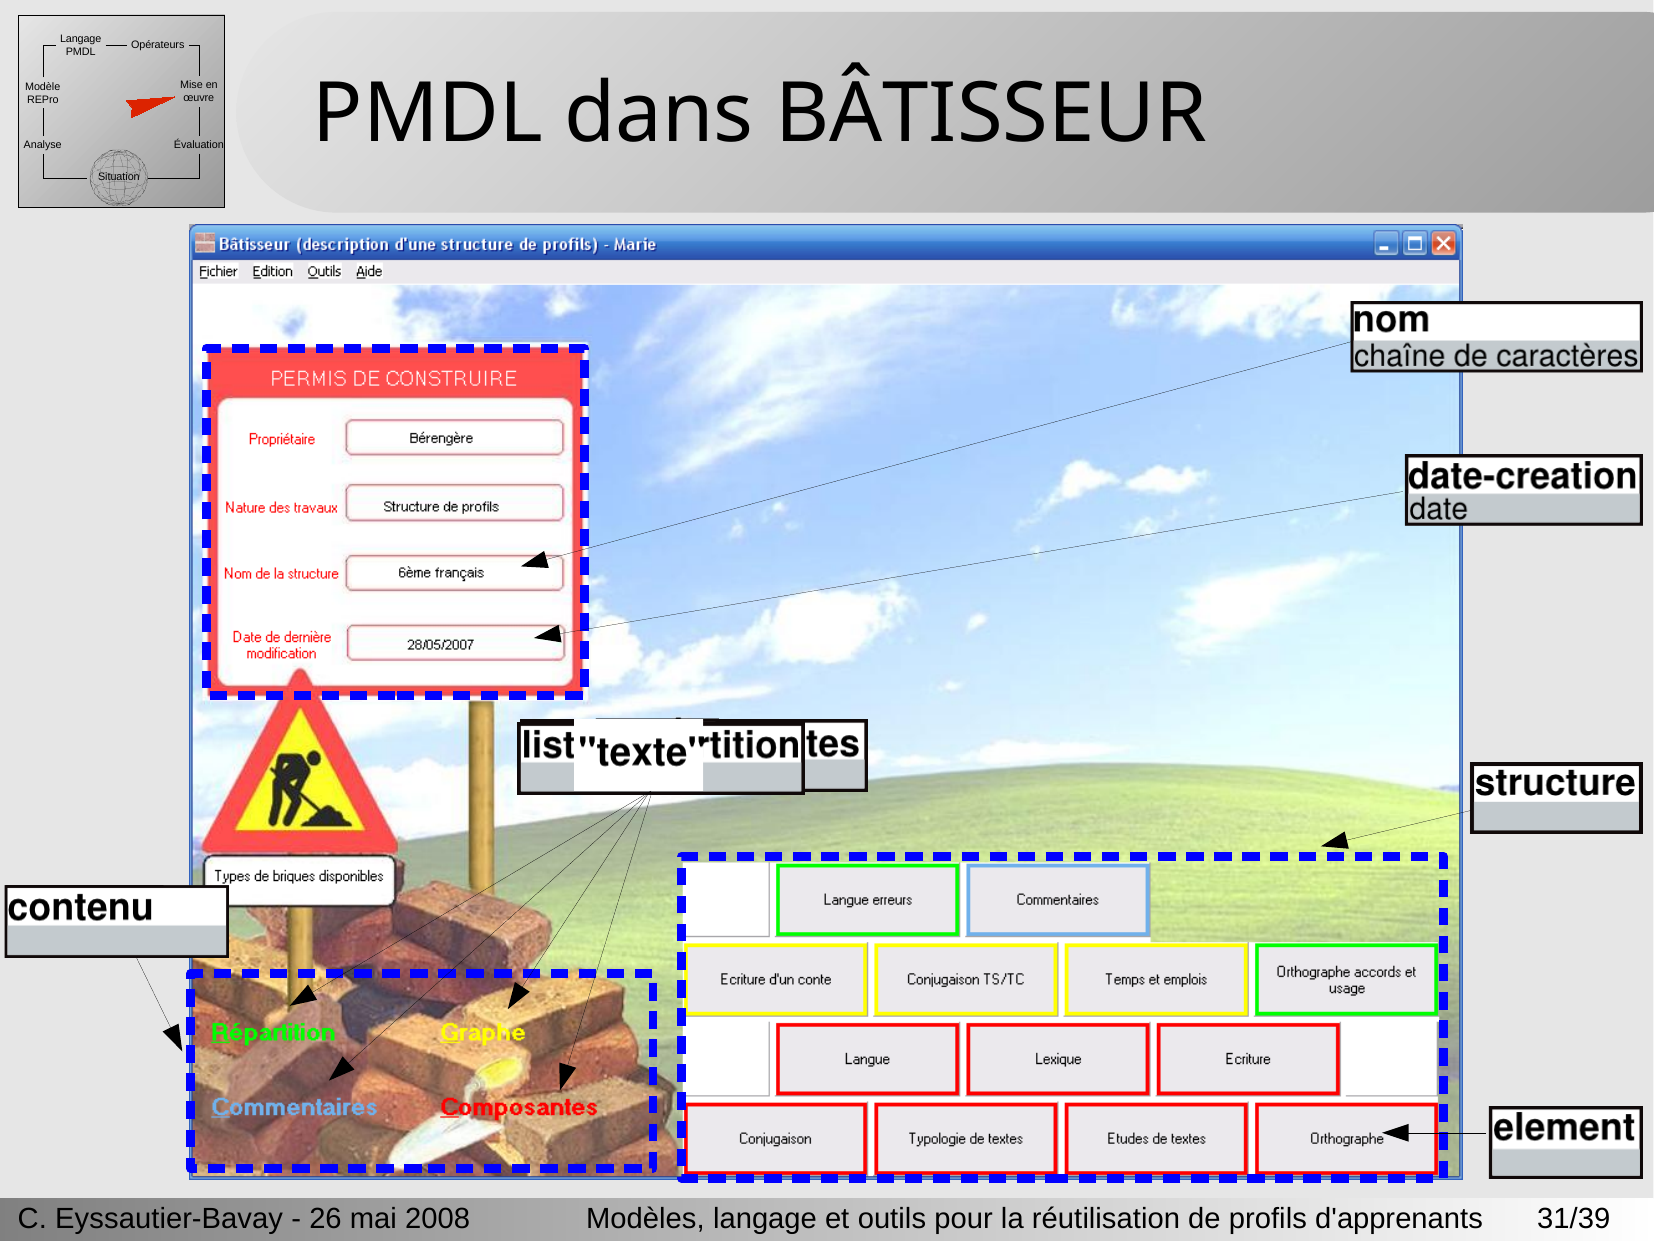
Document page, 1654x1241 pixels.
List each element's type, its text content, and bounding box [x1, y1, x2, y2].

chart [12, 13, 228, 213]
picture [1467, 762, 1643, 835]
title PMDL dans BÂTISSEUR [312, 6, 1654, 214]
text_box [126, 96, 175, 118]
picture [0, 224, 1643, 1180]
picture [1486, 1106, 1643, 1179]
